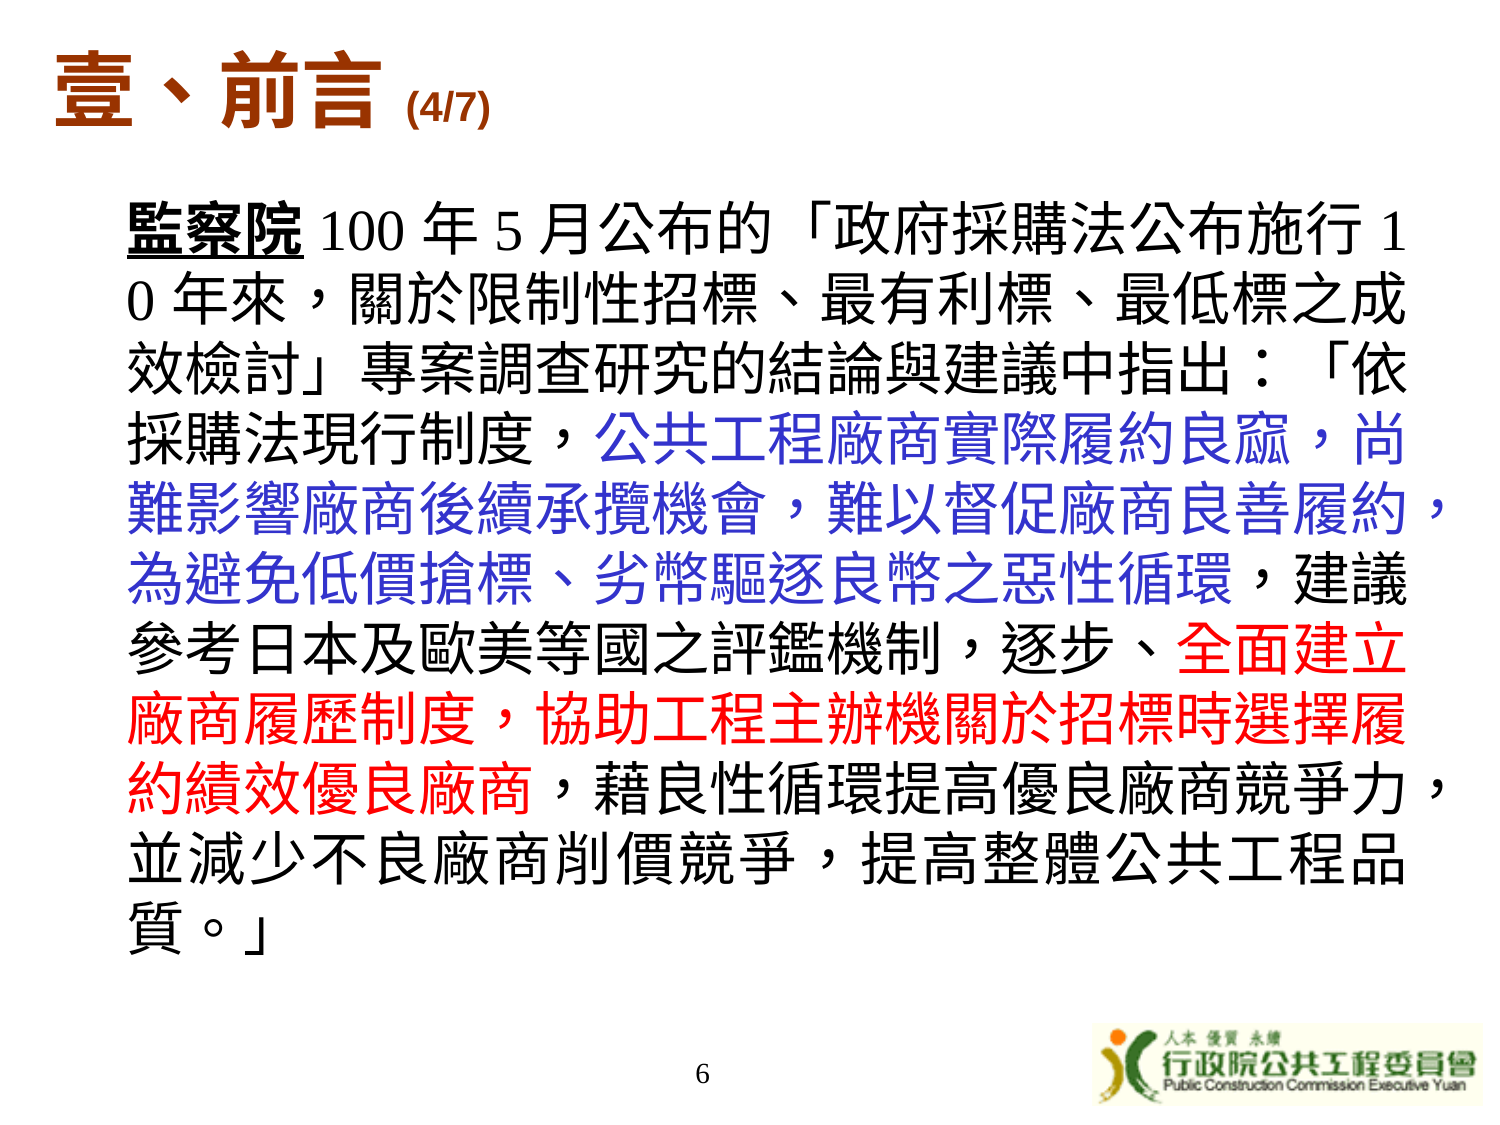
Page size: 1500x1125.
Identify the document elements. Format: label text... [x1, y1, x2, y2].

text_box <編號> [643, 1046, 762, 1098]
title 壹、前言(4/7) [37, 25, 1461, 152]
text_box 監察院100年5月公布的「政府採購法公布施行10年來，關於限制性招標、最有利標、最低標之成效檢討」專案調查研究的結論與建議中指出：「依採購法現行制度，公共工程廠商實際履約良窳，尚難影響廠商後續承攬機會，難以督促廠商良善履約，為避免低價搶標、劣幣驅逐良幣之惡性循環，建議參考日本及歐美等國之評鑑機制，逐步、全面建立廠商履歷制度，協助工程主辦機關於招標時選擇履約績效優良廠商，藉良性循環提高優良廠商競爭力，並減少不良廠商削價競爭，提高整體公共工程品質。」 [112, 184, 1424, 1030]
picture [1092, 1023, 1483, 1106]
